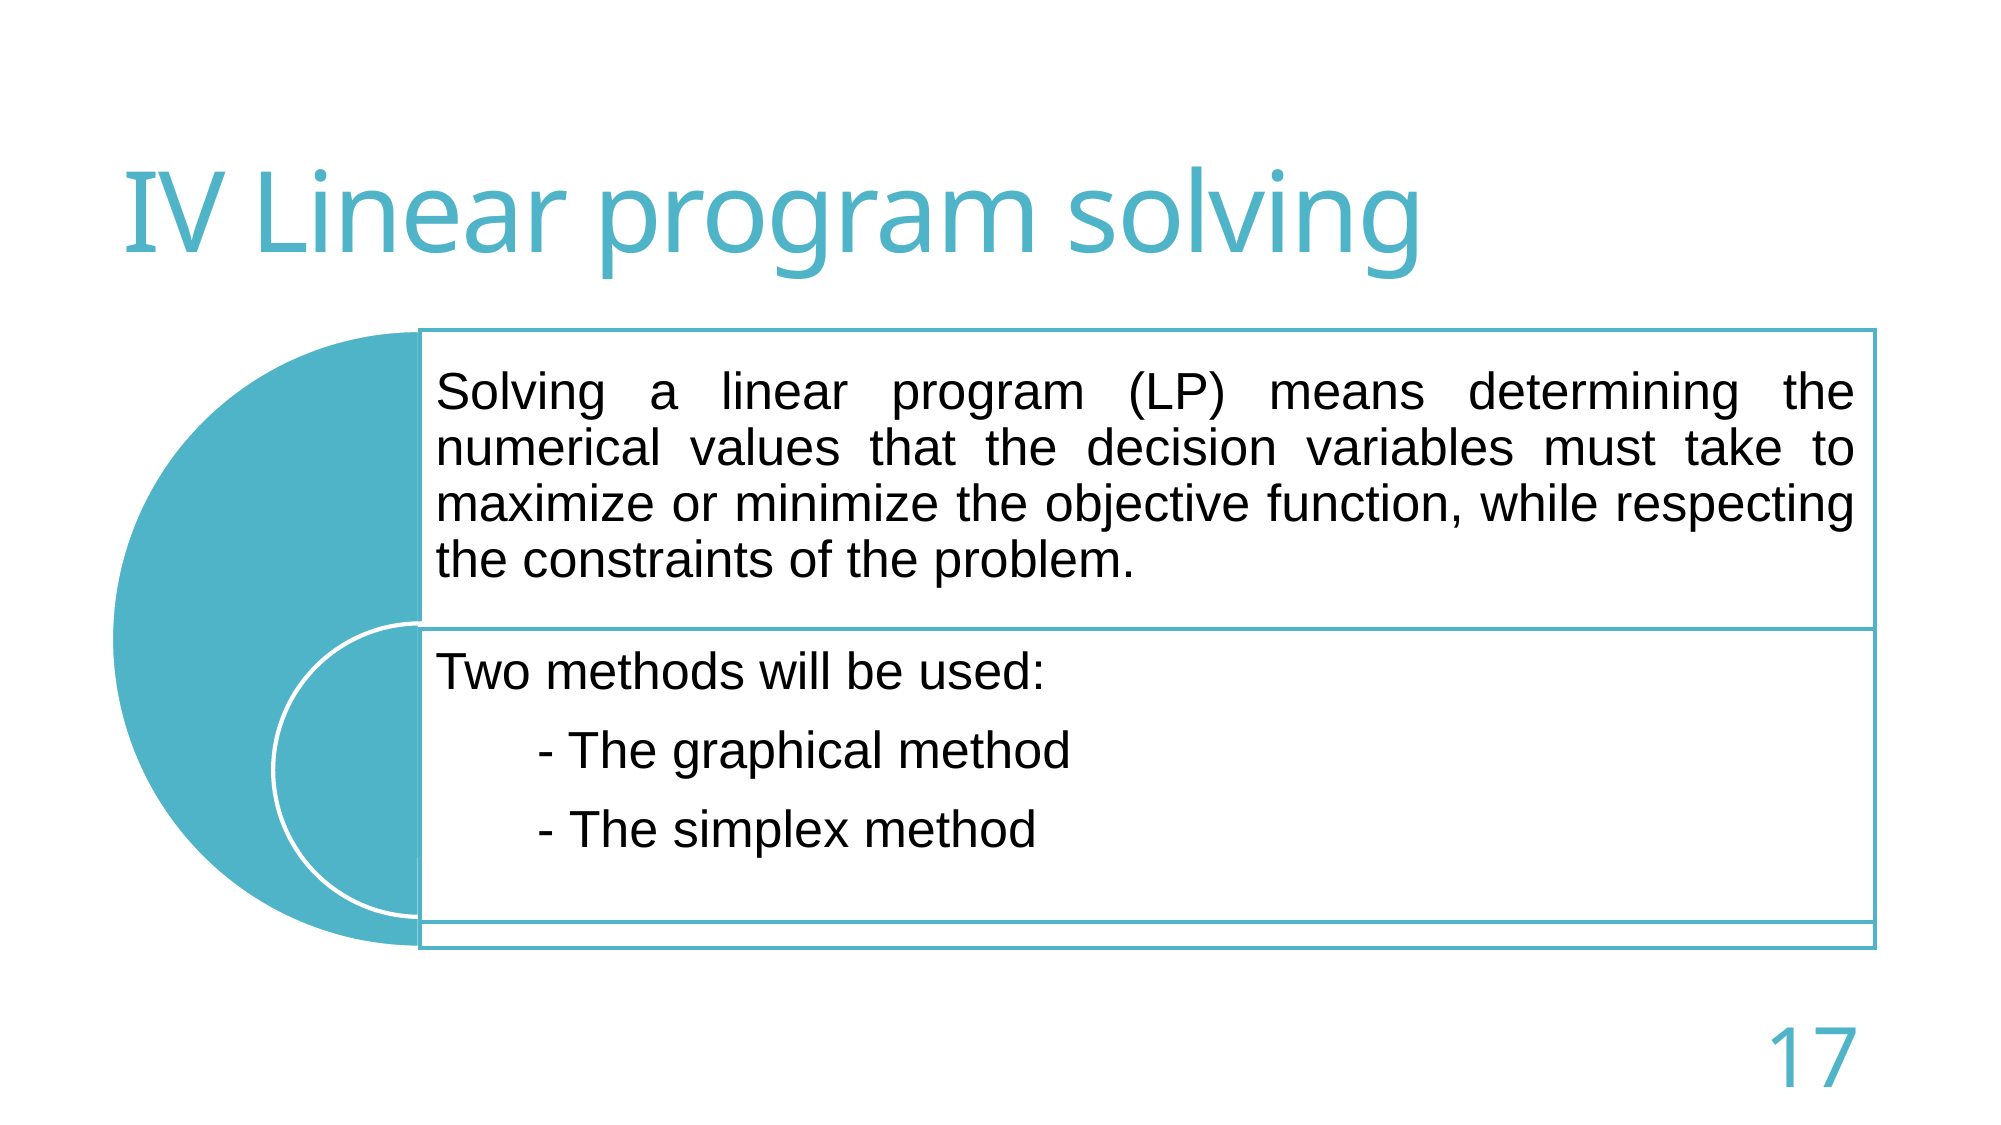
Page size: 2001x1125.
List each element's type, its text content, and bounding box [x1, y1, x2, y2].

text_box IV Linear program solving [107, 81, 1875, 354]
text_box [110, 329, 420, 948]
text_box Solving a linear program (LP) means determining the numerical values that the decision variables must take to maximize or minimize the objective function, while respecting the constraints of the problem. [419, 329, 1876, 948]
text_box Two methods will be used: - The graphical method - The simplex method [419, 628, 1875, 923]
text_box <number> [1749, 969, 1906, 1125]
